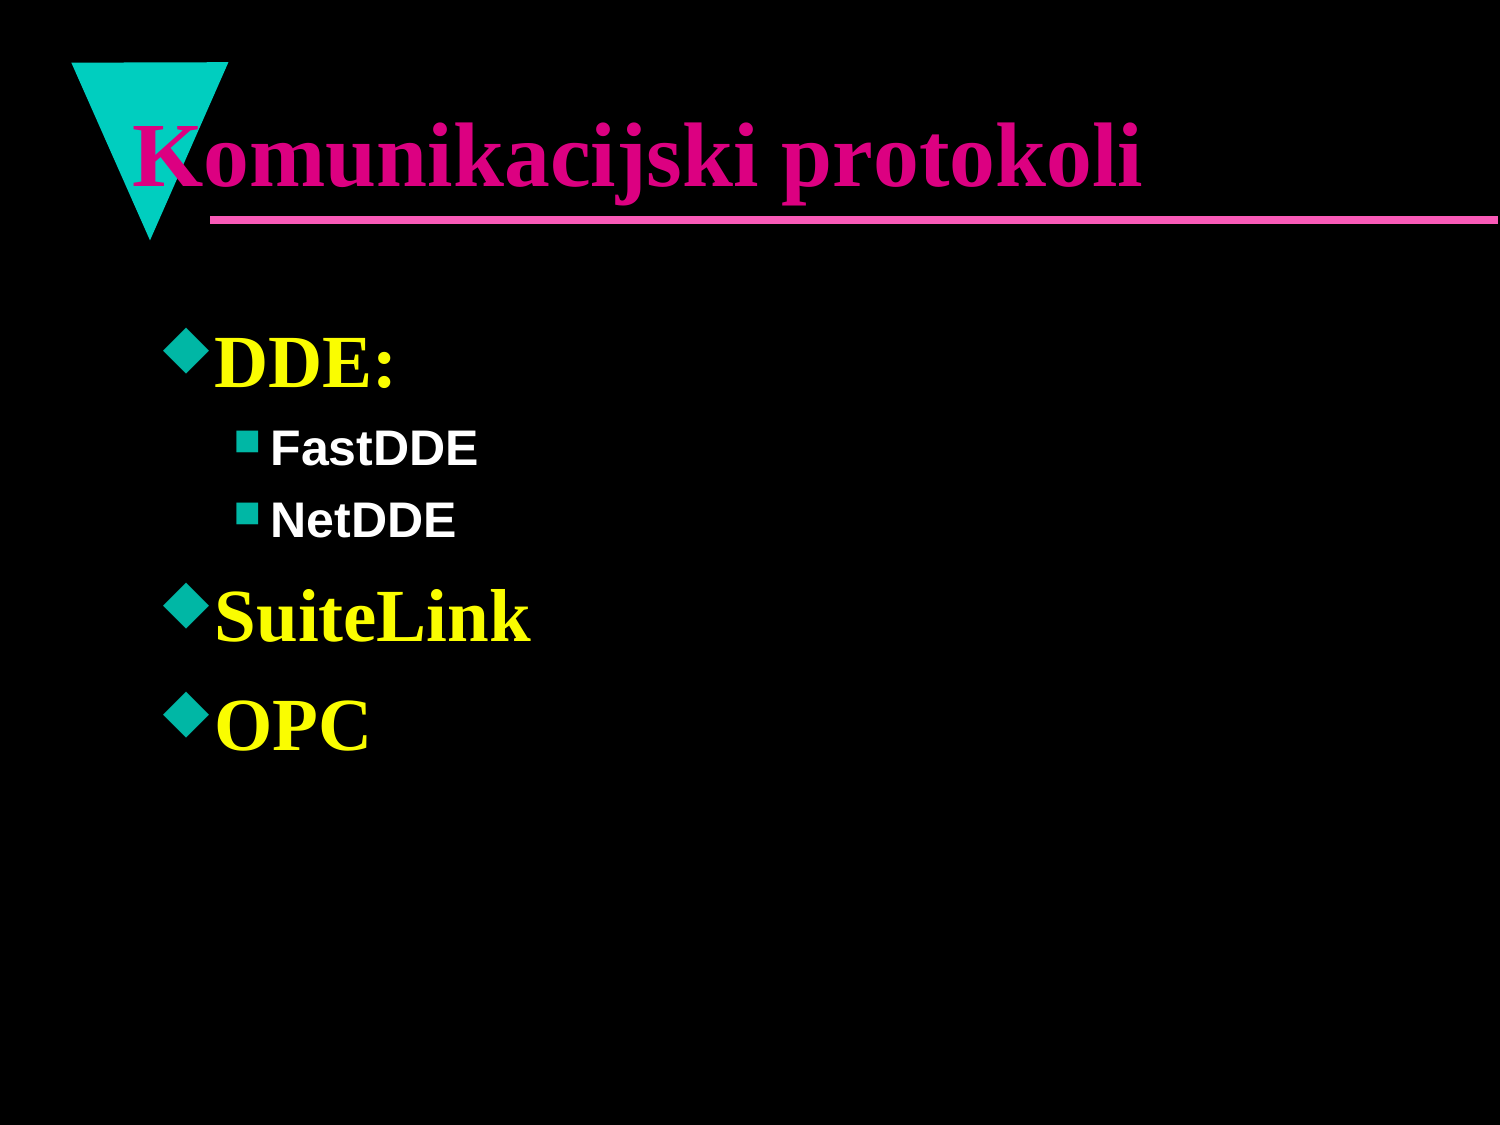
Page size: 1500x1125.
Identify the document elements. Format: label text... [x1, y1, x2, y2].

list DDE: FastDDE NetDDE SuiteLink OPC [143, 314, 1476, 990]
title Komunikacijski protokoli [117, 63, 1500, 251]
